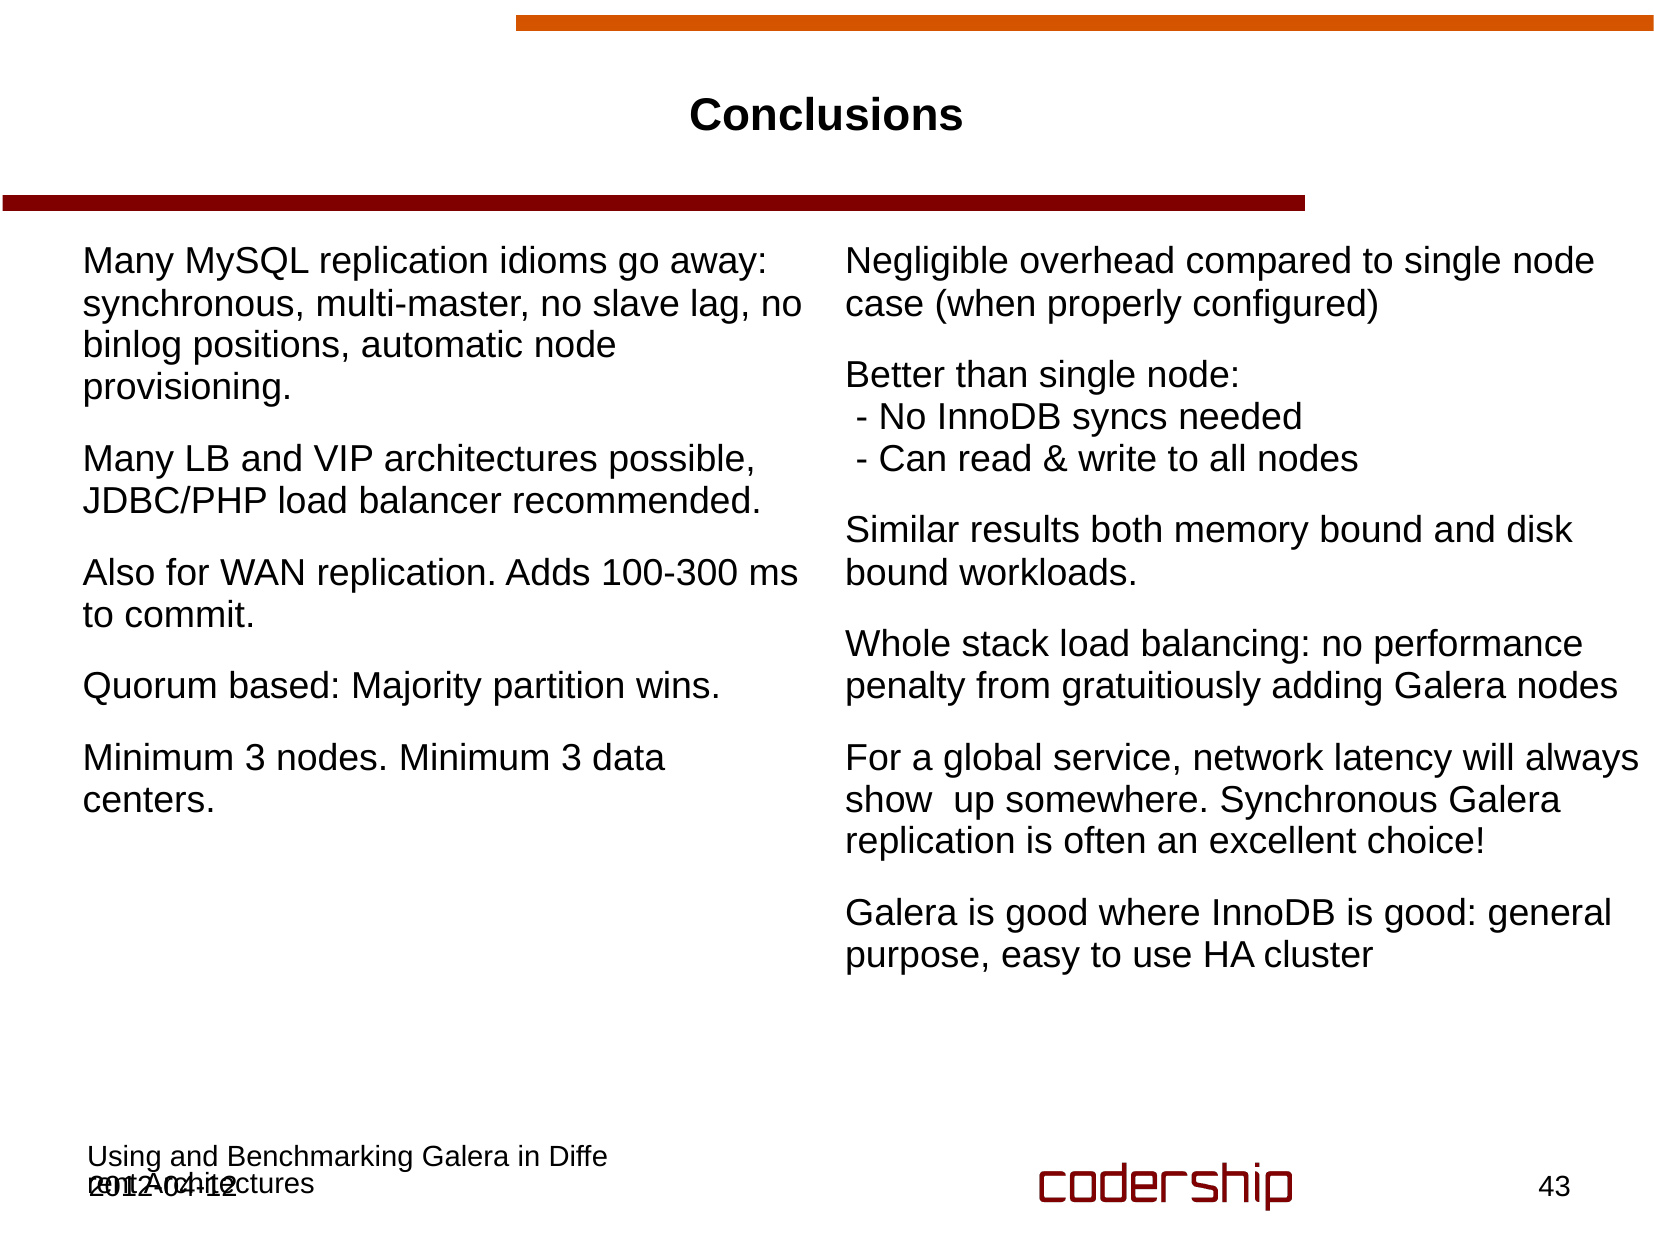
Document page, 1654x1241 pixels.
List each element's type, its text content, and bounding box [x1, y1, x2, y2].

list Negligible overhead compared to single node case (when properly configured) Better than single node: - No InnoDB syncs needed - Can read & write to all nodes Similar results both memory bound and disk bound workloads. Whole stack load balancing: no performance penalty from gratuitiously adding Galera nodes For a global service, network latency will always show up somewhere. Synchronous Galera replication is often an excellent choice! Galera is good where InnoDB is good: general purpose, easy to use HA cluster [845, 240, 1654, 1241]
list Many MySQL replication idioms go away: synchronous, multi-master, no slave lag, no binlog positions, automatic node provisioning. Many LB and VIP architectures possible, JDBC/PHP load balancer recommended. Also for WAN replication. Adds 100-300 ms to commit. Quorum based: Majority partition wins. Minimum 3 nodes. Minimum 3 data centers. [82, 240, 809, 1096]
picture [516, 15, 1654, 31]
title Conclusions [82, 49, 1571, 181]
picture [2, 195, 1305, 211]
